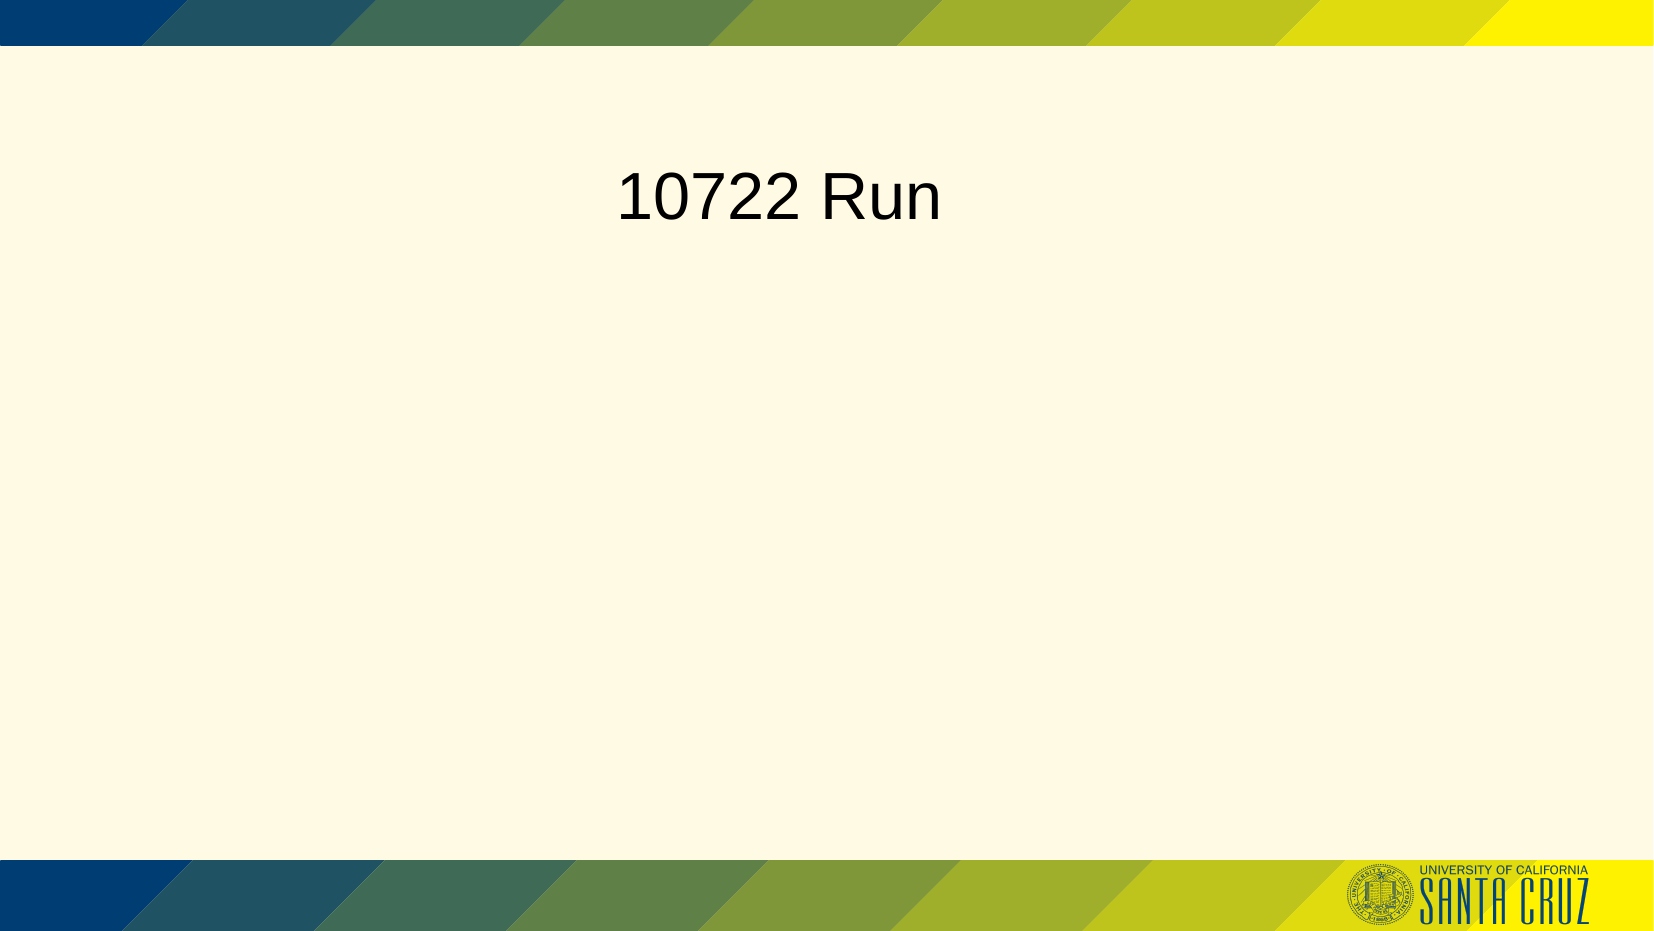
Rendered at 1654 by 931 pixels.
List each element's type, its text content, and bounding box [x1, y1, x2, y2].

subtitle 10722 Run [35, 56, 1524, 336]
picture [1347, 864, 1589, 925]
